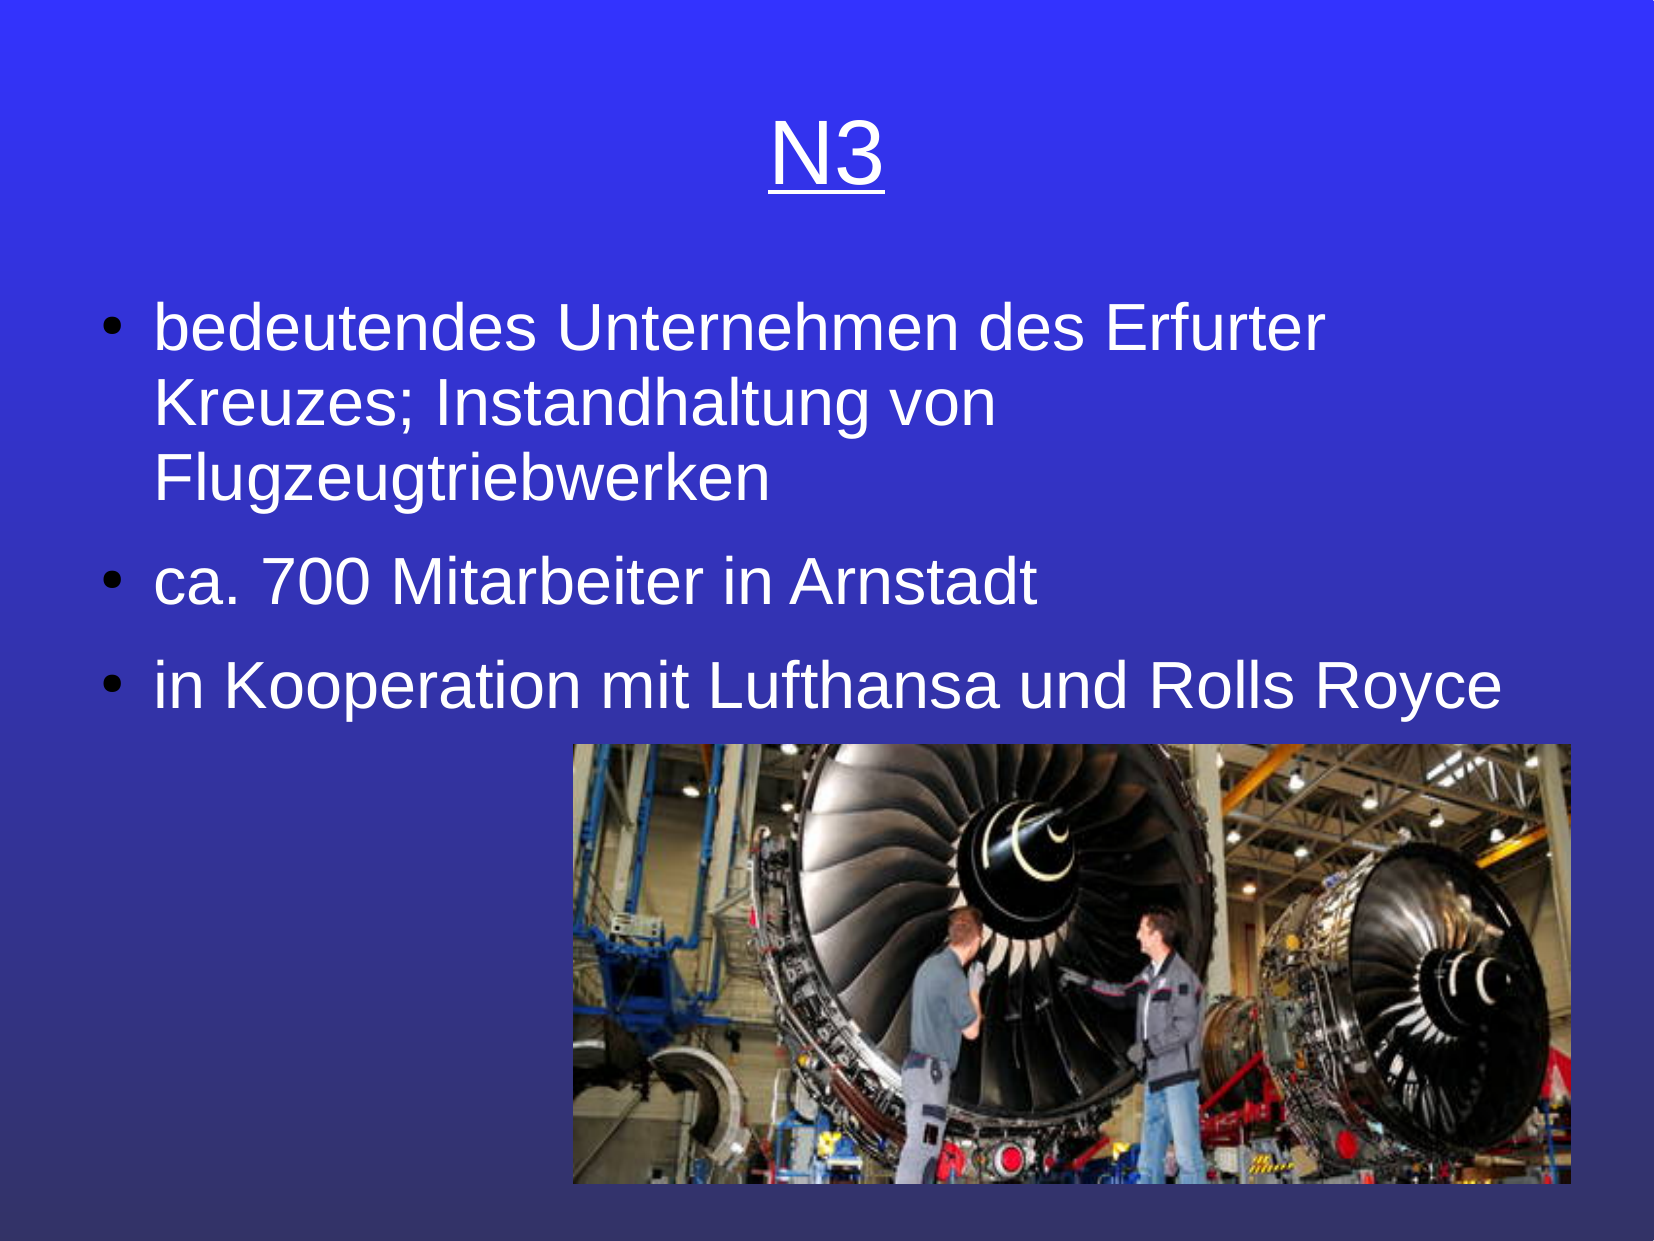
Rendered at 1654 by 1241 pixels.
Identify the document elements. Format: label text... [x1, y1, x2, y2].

list bedeutendes Unternehmen des Erfurter Kreuzes; Instandhaltung von Flugzeugtriebwerken ca. 700 Mitarbeiter in Arnstadt in Kooperation mit Lufthansa und Rolls Royce [82, 290, 1571, 828]
title N3 [82, 49, 1571, 257]
picture [573, 744, 1571, 1185]
